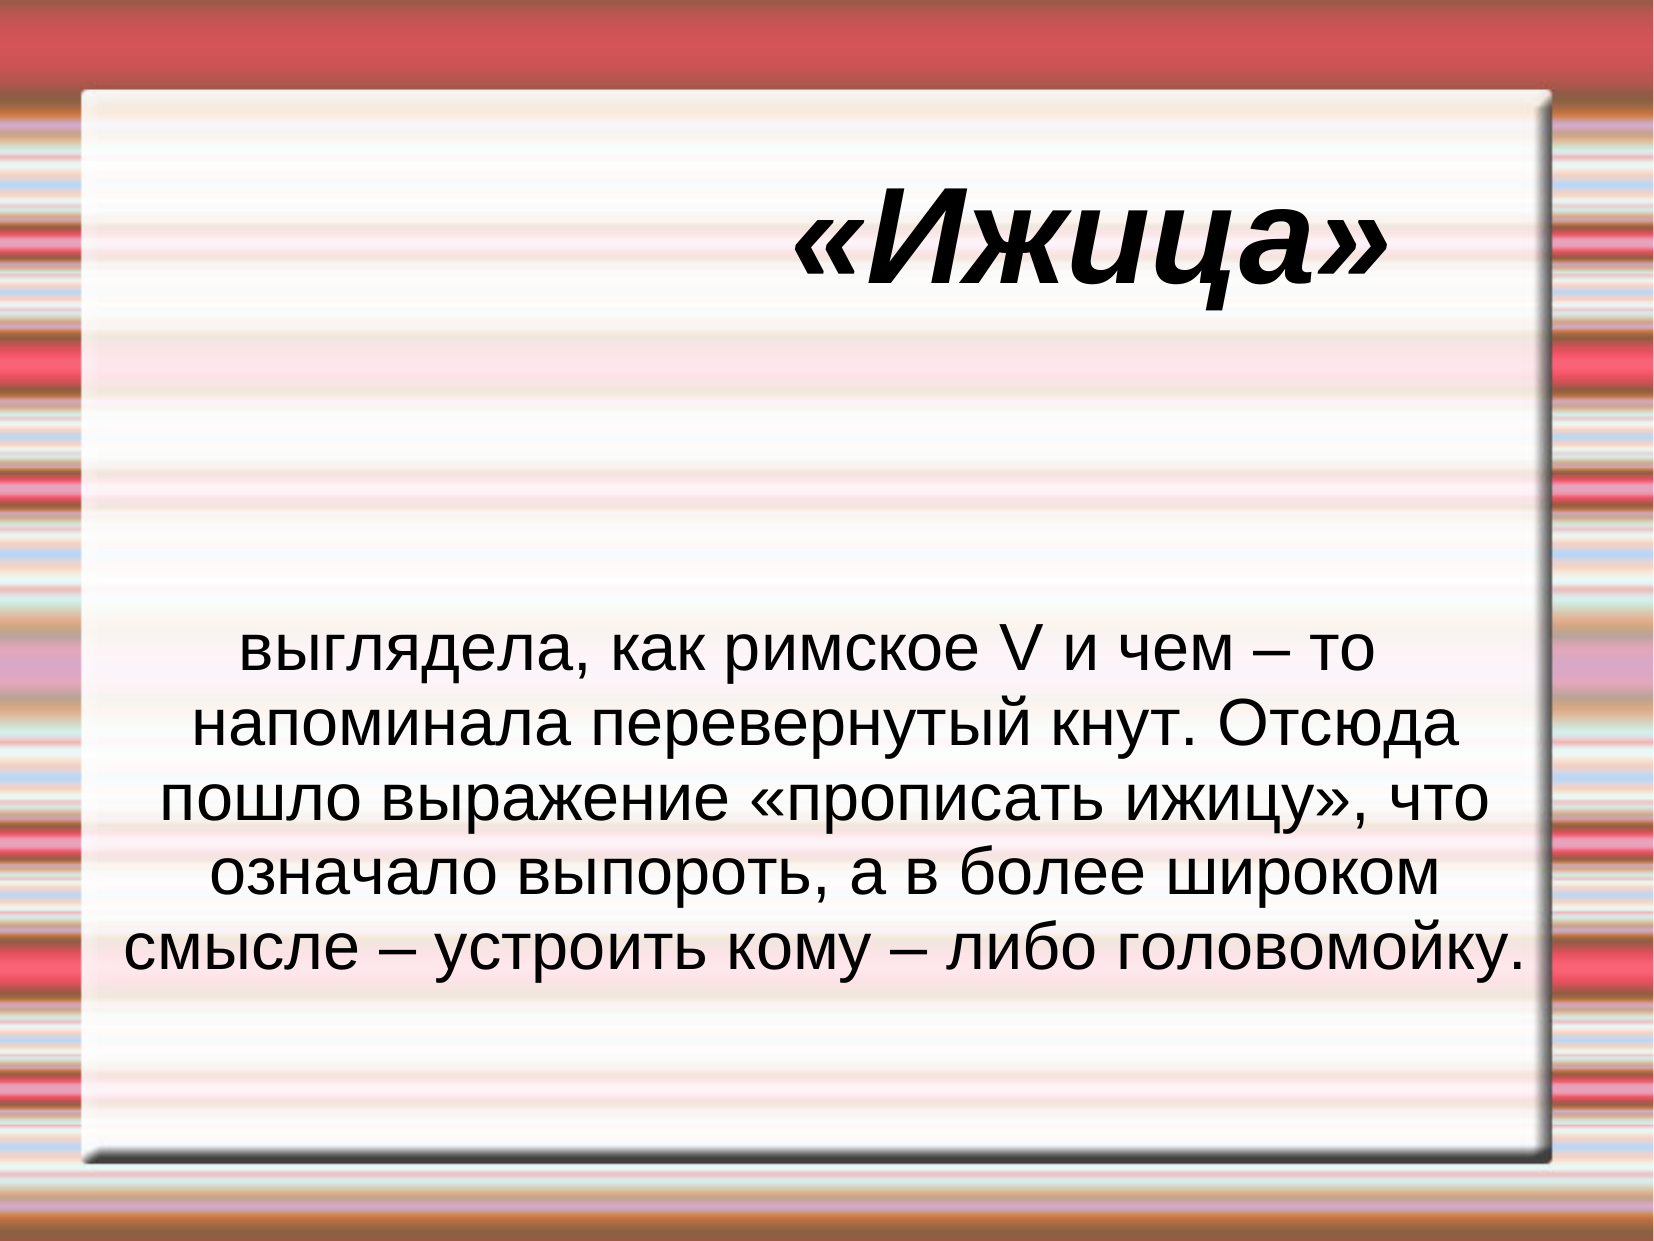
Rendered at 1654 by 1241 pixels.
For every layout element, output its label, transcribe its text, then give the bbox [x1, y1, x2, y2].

picture [0, 0, 1654, 1241]
subtitle выглядела, как римское V и чем – то напоминала перевернутый кнут. Отсюда пошло выражение «прописать ижицу», что означало выпороть, а в более широком смысле – устроить кому – либо головомойку. [46, 472, 1536, 1123]
title «Ижица» [649, 59, 1534, 414]
